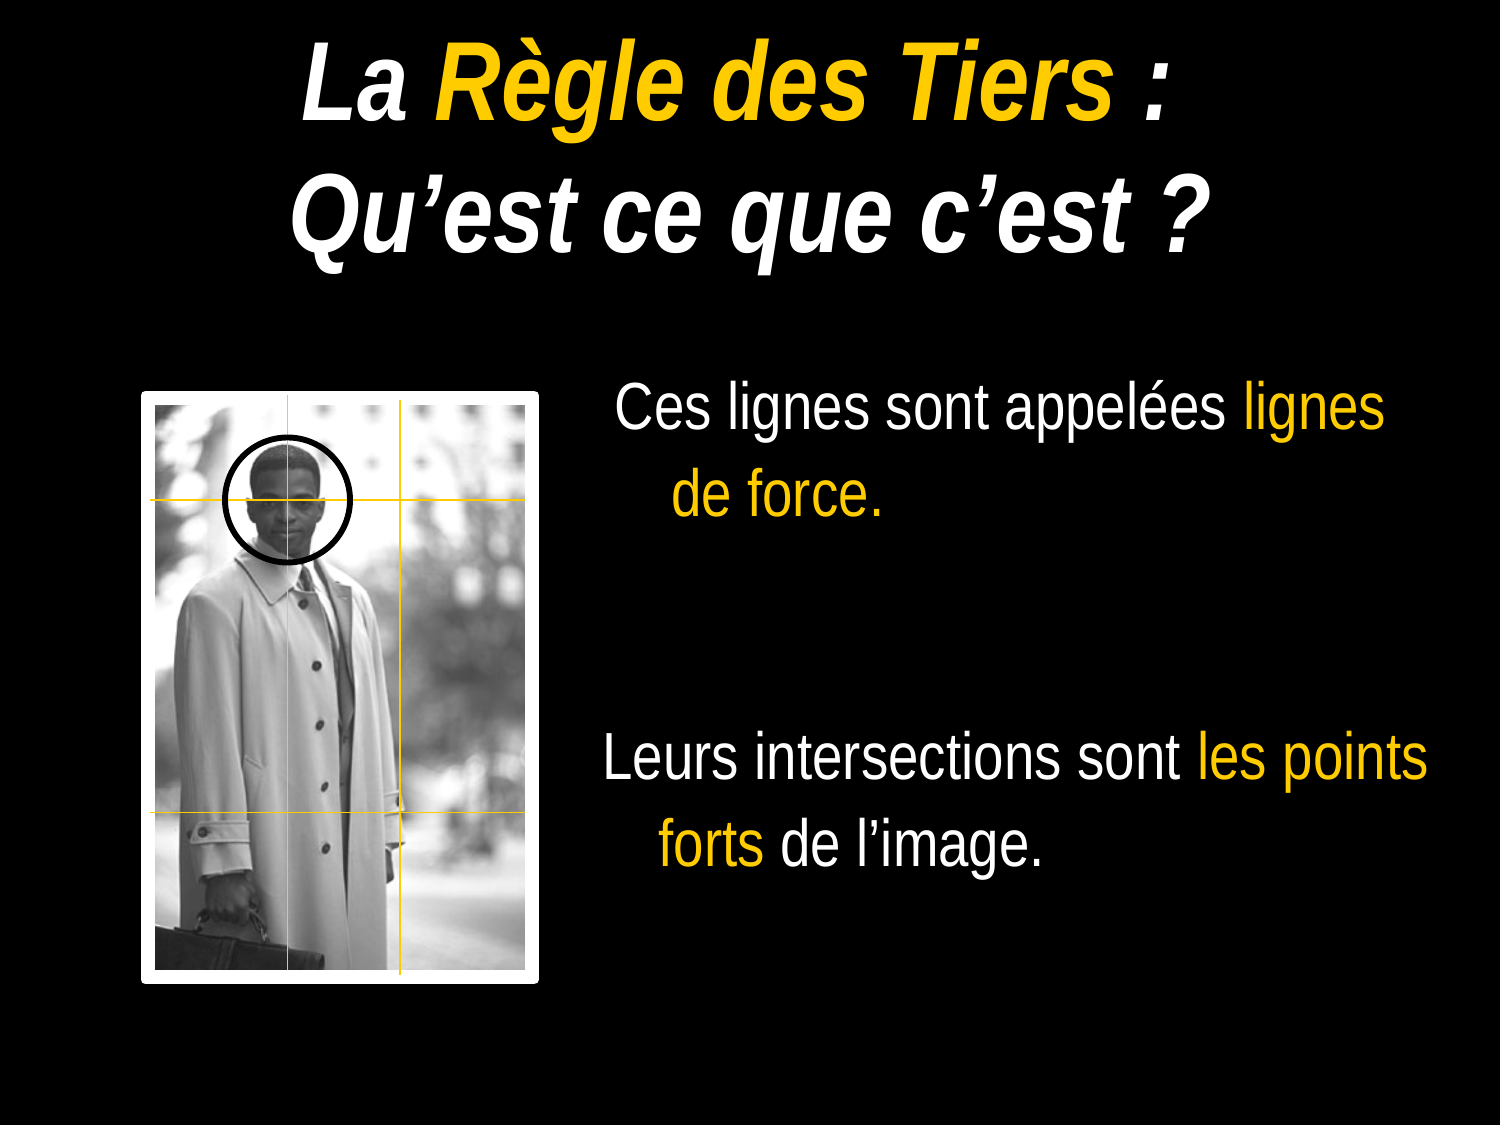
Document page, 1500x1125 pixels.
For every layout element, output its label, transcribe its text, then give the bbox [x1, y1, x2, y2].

picture [155, 813, 287, 970]
picture [401, 501, 525, 812]
picture [288, 405, 399, 499]
list Ces lignes sont appelées lignes de force. [600, 350, 1463, 588]
title La Règle des Tiers : Qu’est ce que c’est ? [112, 5, 1388, 283]
picture [288, 501, 399, 812]
picture [155, 405, 287, 499]
text_box Leurs intersections sont les points forts de l’image. [587, 699, 1450, 925]
picture [288, 501, 346, 559]
picture [401, 405, 525, 499]
picture [288, 813, 399, 970]
picture [155, 501, 287, 812]
picture [229, 501, 287, 559]
picture [401, 813, 525, 970]
picture [229, 441, 287, 499]
picture [288, 441, 346, 499]
